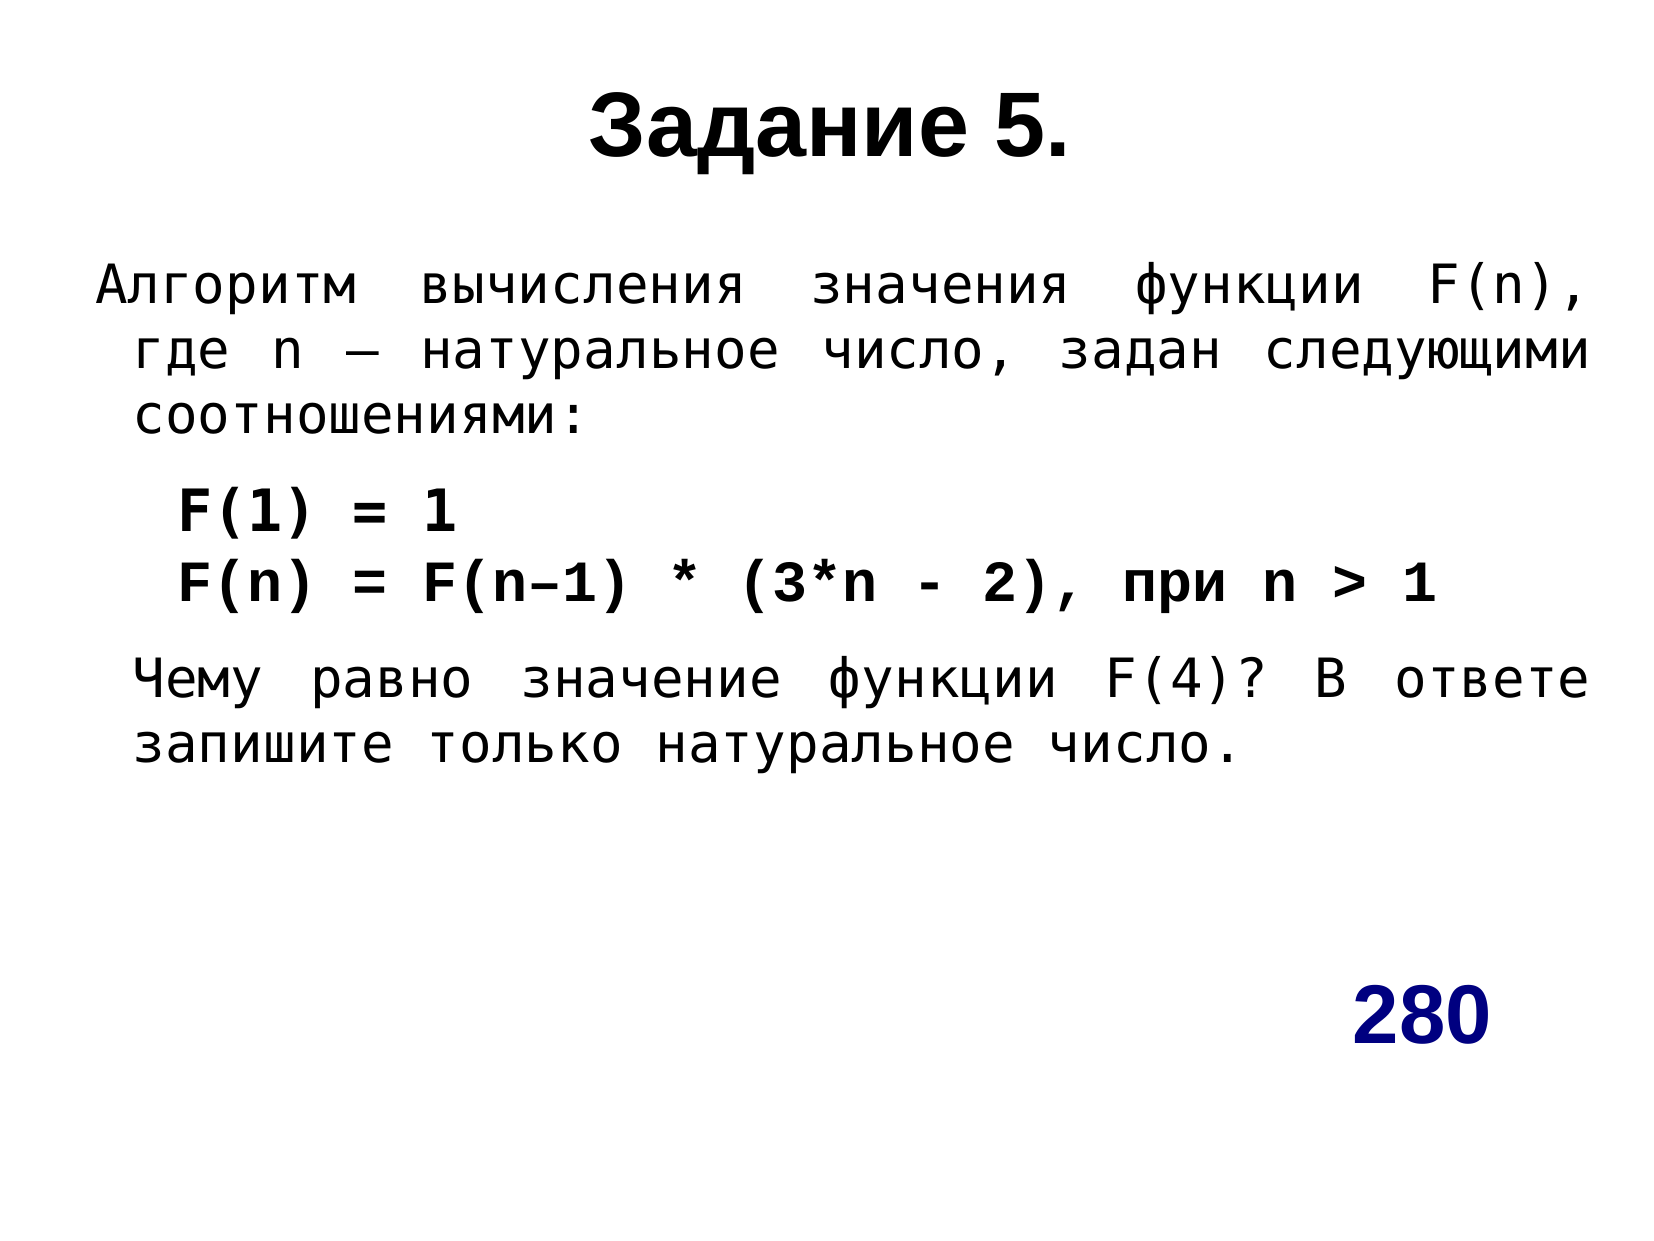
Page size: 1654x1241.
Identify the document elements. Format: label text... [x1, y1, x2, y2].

list Алгоритм вычисления значения функции F(n), где n – натуральное число, задан следующими соотношениями: F(1) = 1 F(n) = F(n–1) * (3*n - 2), при n > 1 Чему равно значение функции F(4)? В ответе запишите только натуральное число. [58, 241, 1609, 1194]
title Задание 5. [82, 45, 1571, 241]
text_box 280 [1313, 960, 1532, 1117]
